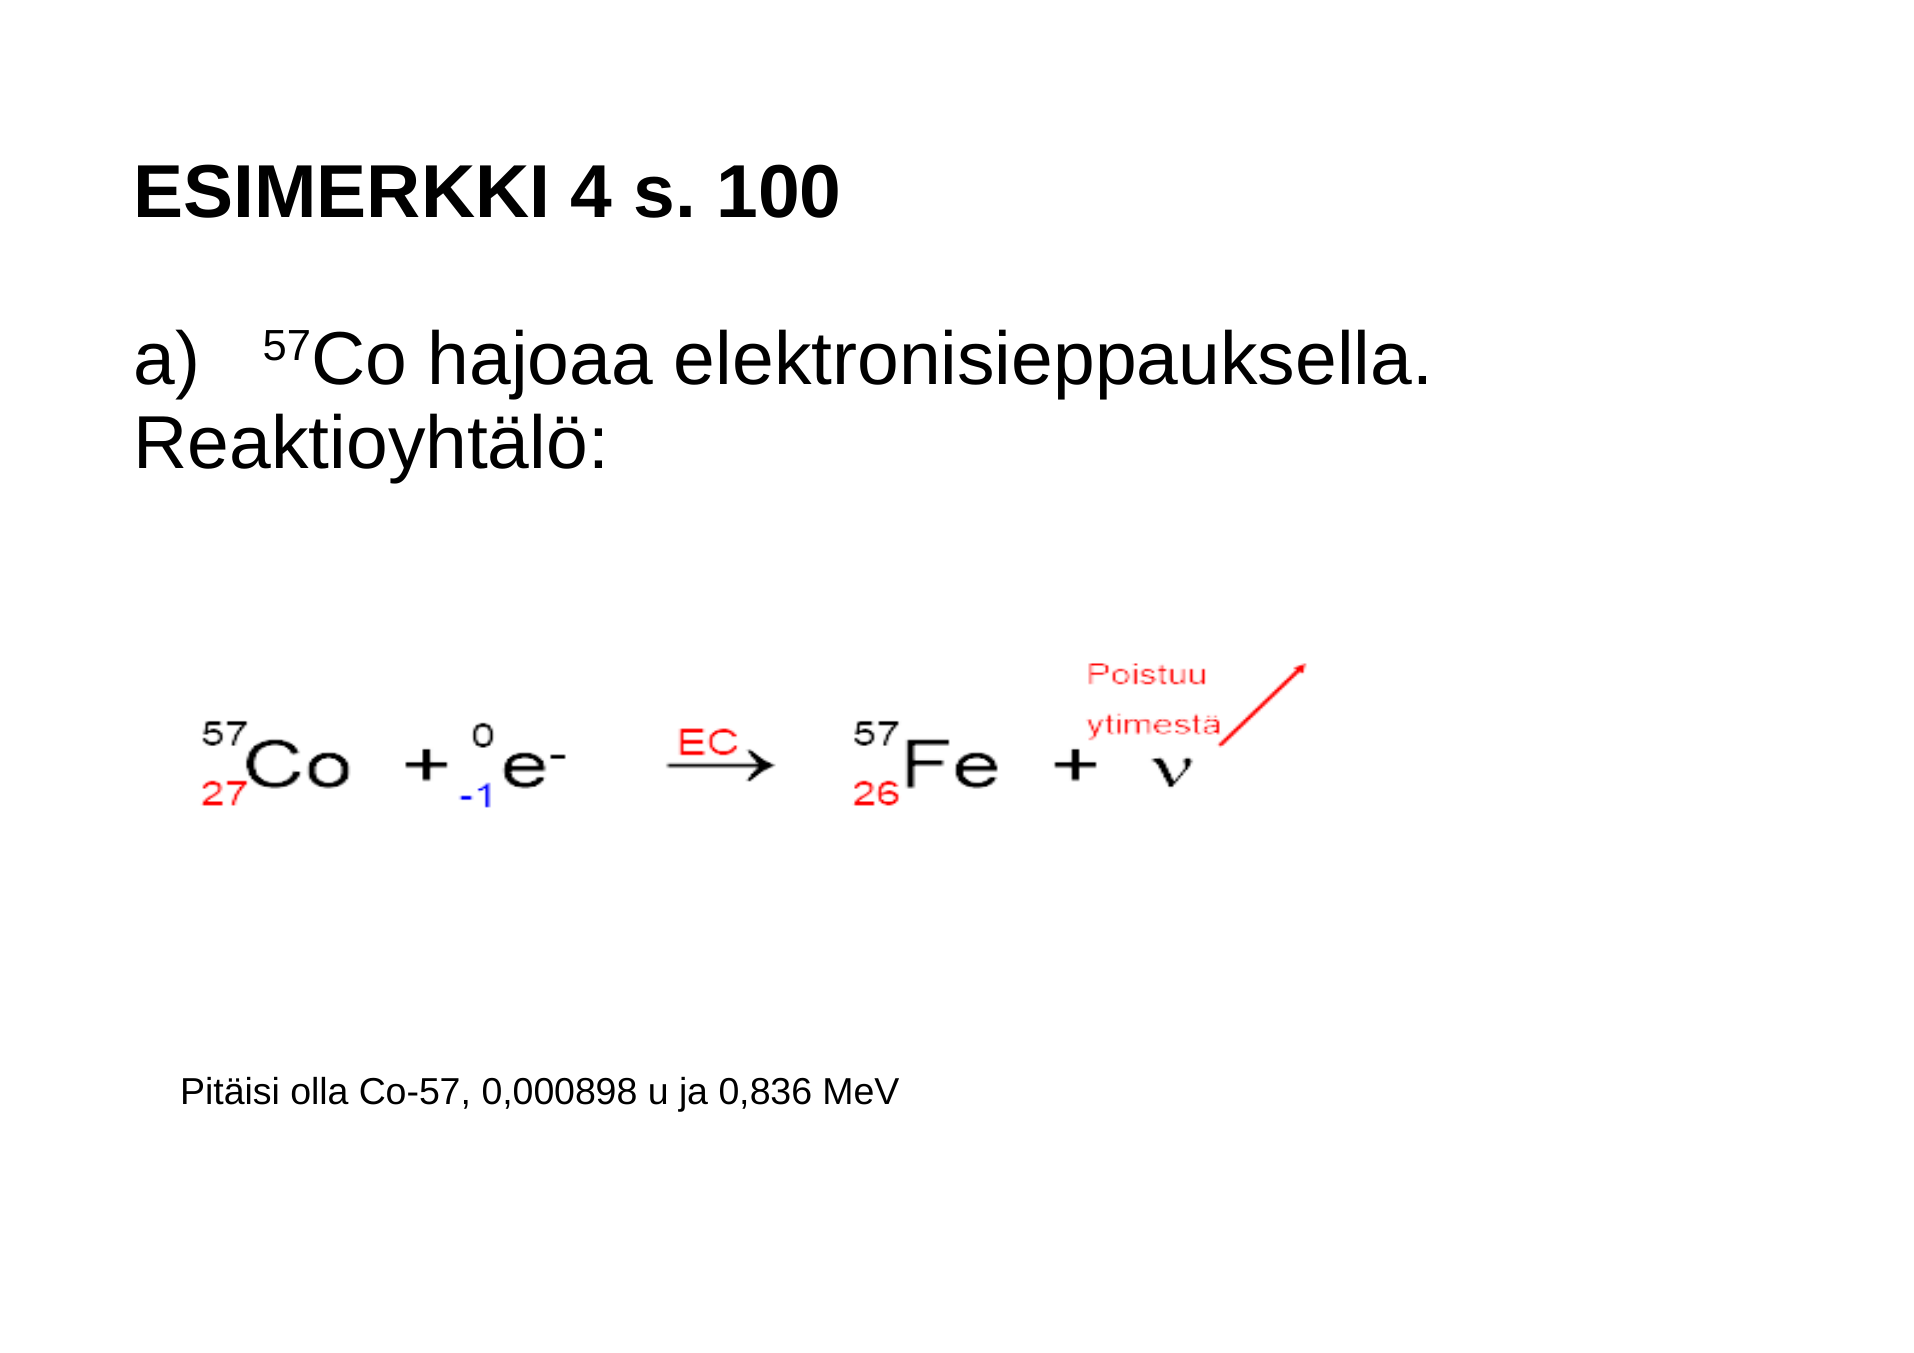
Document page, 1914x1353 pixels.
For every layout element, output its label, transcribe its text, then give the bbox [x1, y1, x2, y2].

picture [129, 604, 1396, 839]
text_box Pitäisi olla Co-57, 0,000898 u ja 0,836 MeV [165, 1062, 915, 1120]
text_box ESIMERKKI 4 s. 100 a) 57Co hajoaa elektronisieppauksella. Reaktioyhtälö: [118, 141, 1846, 525]
